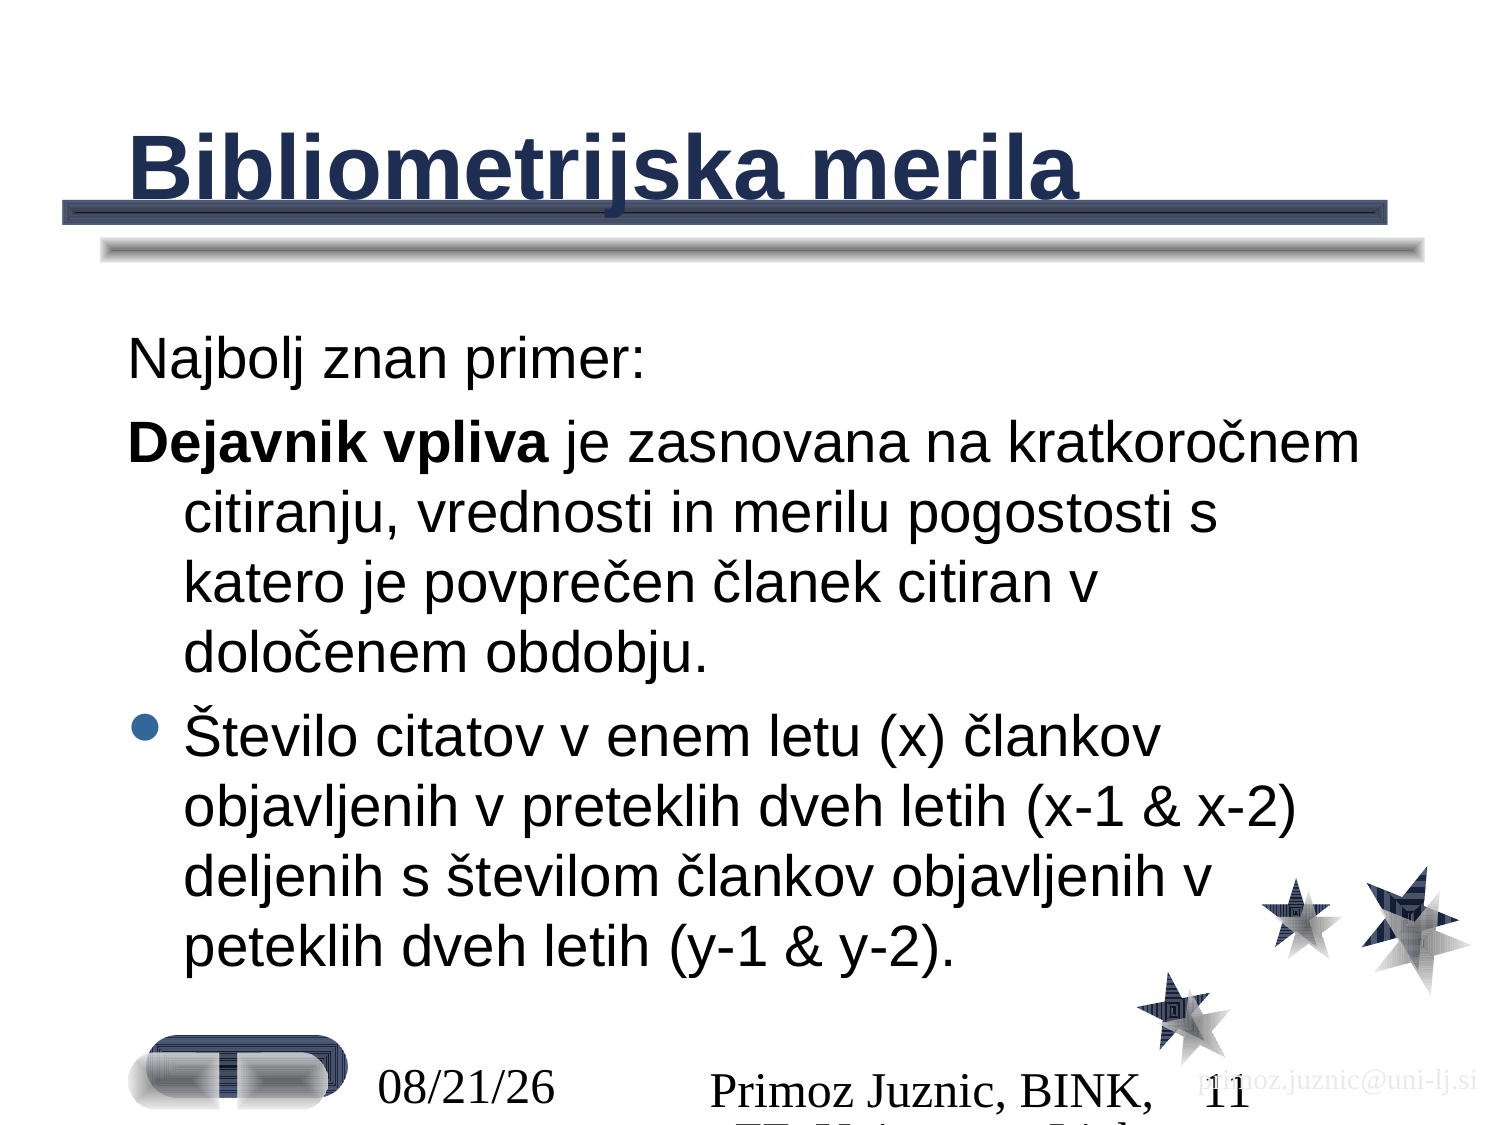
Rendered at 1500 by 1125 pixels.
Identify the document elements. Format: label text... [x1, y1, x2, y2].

title Bibliometrijska merila [112, 37, 1388, 225]
list Najbolj znan primer: Dejavnik vpliva je zasnovana na kratkoročnem citiranju, vrednosti in merilu pogostosti s katero je povprečen članek citiran v določenem obdobju. Število citatov v enem letu (x) člankov objavljenih v preteklih dveh letih (x-1 & x-2) deljenih s številom člankov objavljenih v peteklih dveh letih (y-1 & y-2). [112, 312, 1388, 1072]
